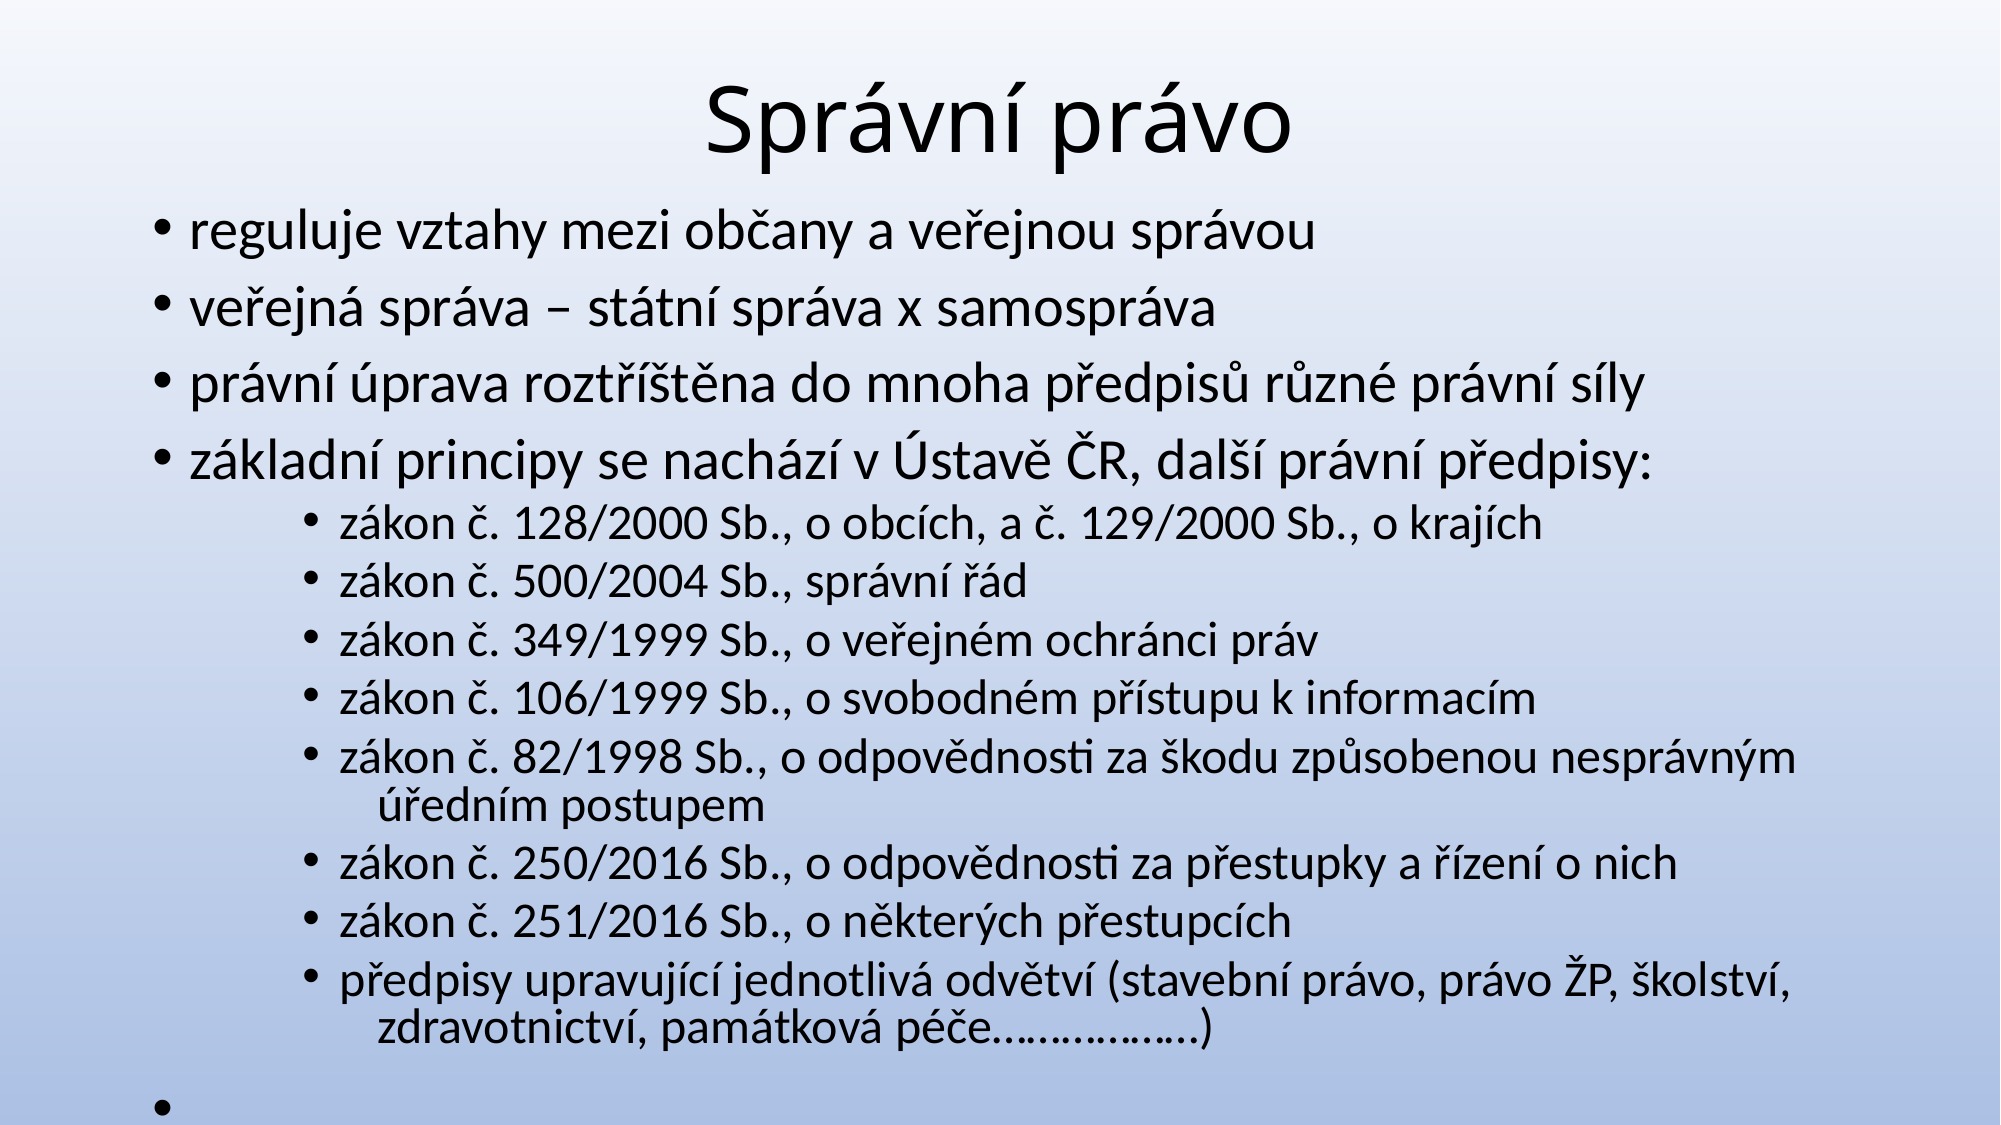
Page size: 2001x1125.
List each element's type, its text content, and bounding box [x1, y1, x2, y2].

title Správní právo [137, 13, 1863, 197]
list reguluje vztahy mezi občany a veřejnou správou veřejná správa – státní správa x samospráva právní úprava roztříštěna do mnoha předpisů různé právní síly základní principy se nachází v Ústavě ČR, další právní předpisy: zákon č. 128/2000 Sb., o obcích, a č. 129/2000 Sb., o krajích zákon č. 500/2004 Sb., správní řád zákon č. 349/1999 Sb., o veřejném ochránci práv zákon č. 106/1999 Sb., o svobodném přístupu k informacím zákon č. 82/1998 Sb., o odpovědnosti za škodu způsobenou nesprávným úředním postupem zákon č. 250/2016 Sb., o odpovědnosti za přestupky a řízení o nich zákon č. 251/2016 Sb., o některých přestupcích předpisy upravující jednotlivá odvětví (stavební právo, právo ŽP, školství, zdravotnictví, památková péče………………) [137, 197, 1863, 1089]
